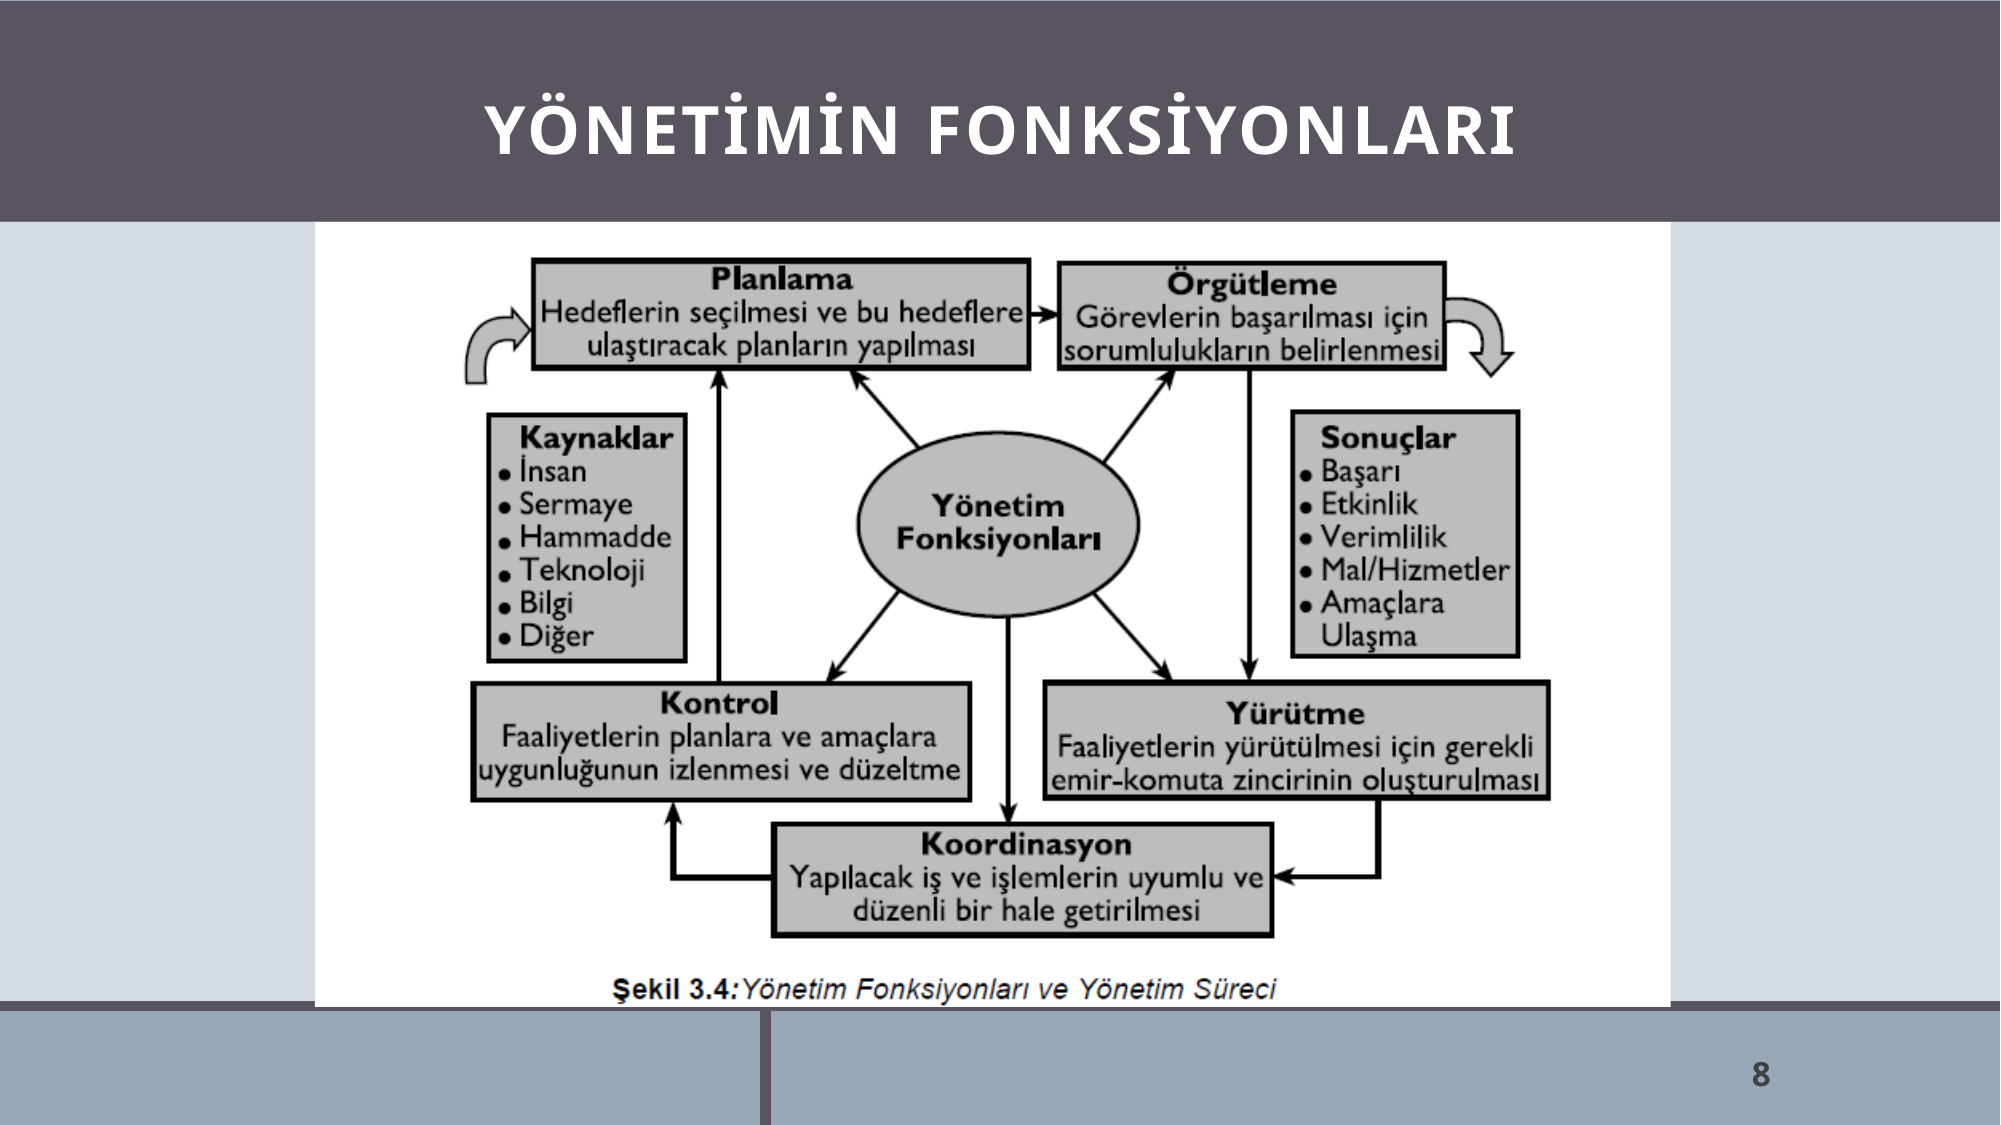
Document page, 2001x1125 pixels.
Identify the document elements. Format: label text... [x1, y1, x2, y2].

picture [314, 222, 1671, 1007]
text_box [1733, 1035, 1895, 1111]
title YÖNETİMİN FONKSİYONLARI [106, 29, 1895, 184]
